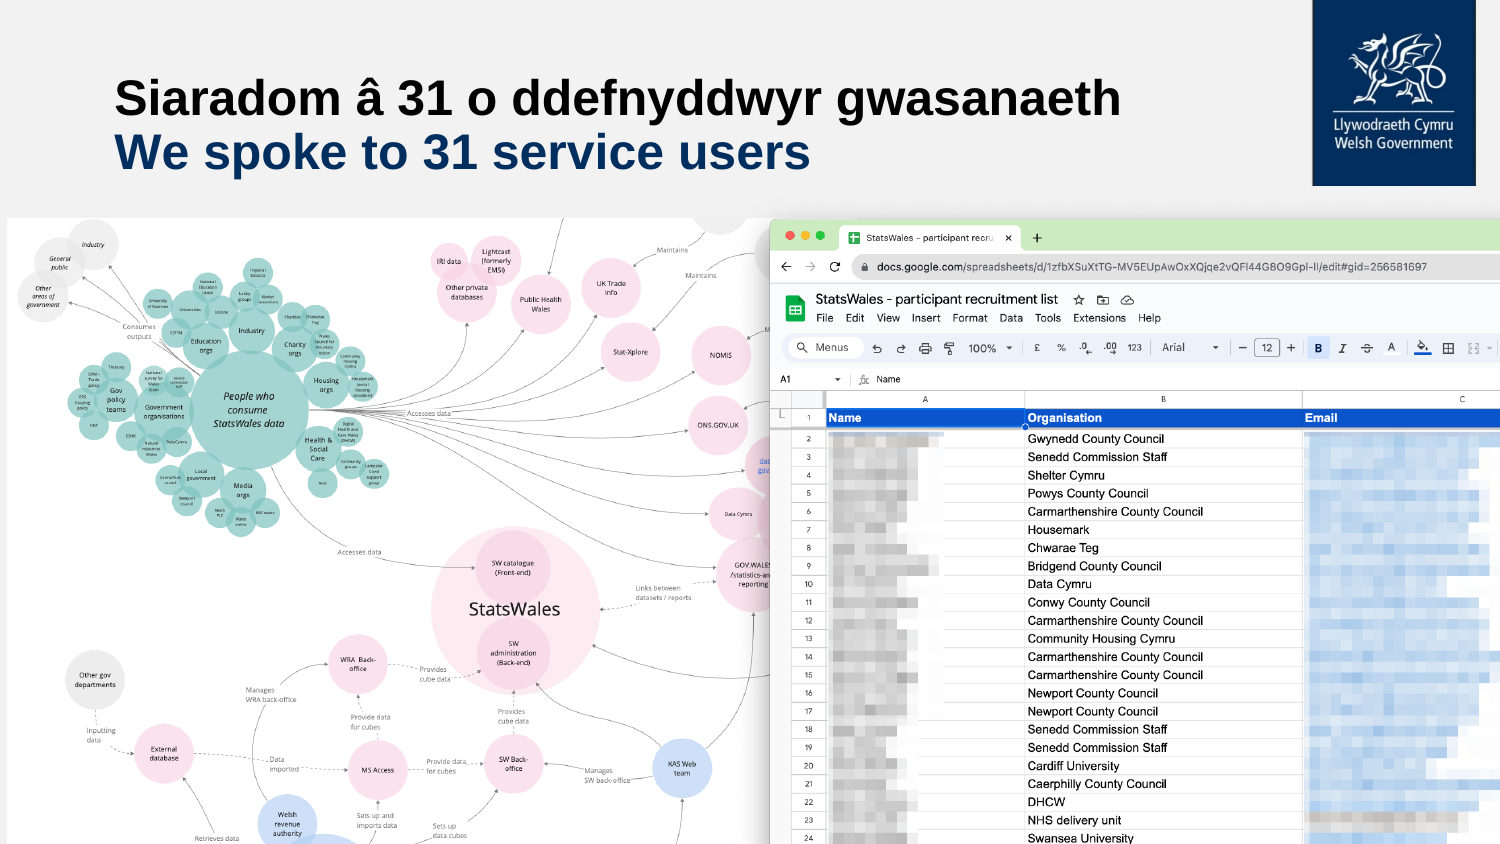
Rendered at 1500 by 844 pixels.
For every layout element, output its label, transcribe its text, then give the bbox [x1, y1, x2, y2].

title Siaradom â 31 o ddefnyddwyr gwasanaeth We spoke to 31 service users [103, 44, 1397, 209]
picture [0, 190, 1500, 844]
